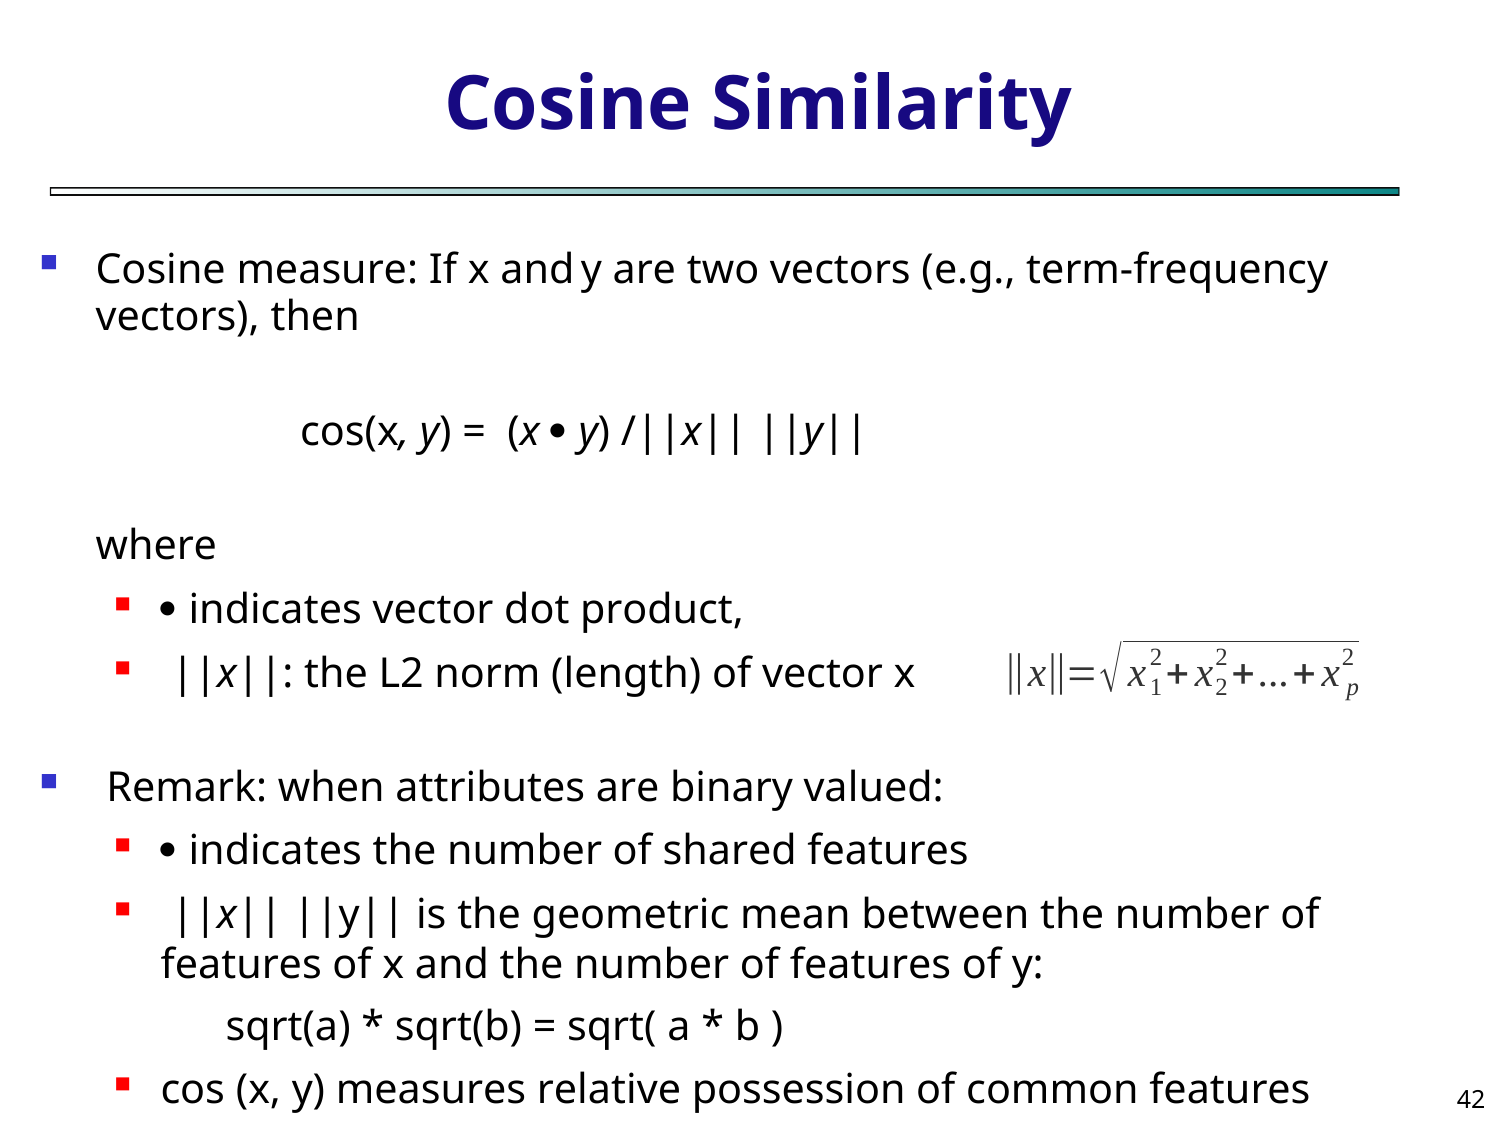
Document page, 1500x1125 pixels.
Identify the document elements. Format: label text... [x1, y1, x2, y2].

chart [996, 639, 1365, 702]
text_box 34 [1463, 1062, 1500, 1125]
list Cosine measure: If x and y are two vectors (e.g., term-frequency vectors), then cos(x, y) = (x  y) /||x|| ||y|| where  indicates vector dot product, ||x||: the L2 norm (length) of vector x Remark: when attributes are binary valued:  indicates the number of shared features ||x|| ||y|| is the geometric mean between the number of features of x and the number of features of y: sqrt(a) * sqrt(b) = sqrt( a * b ) cos (x, y) measures relative possession of common features [24, 174, 1463, 1125]
title Cosine Similarity [123, 47, 1375, 153]
